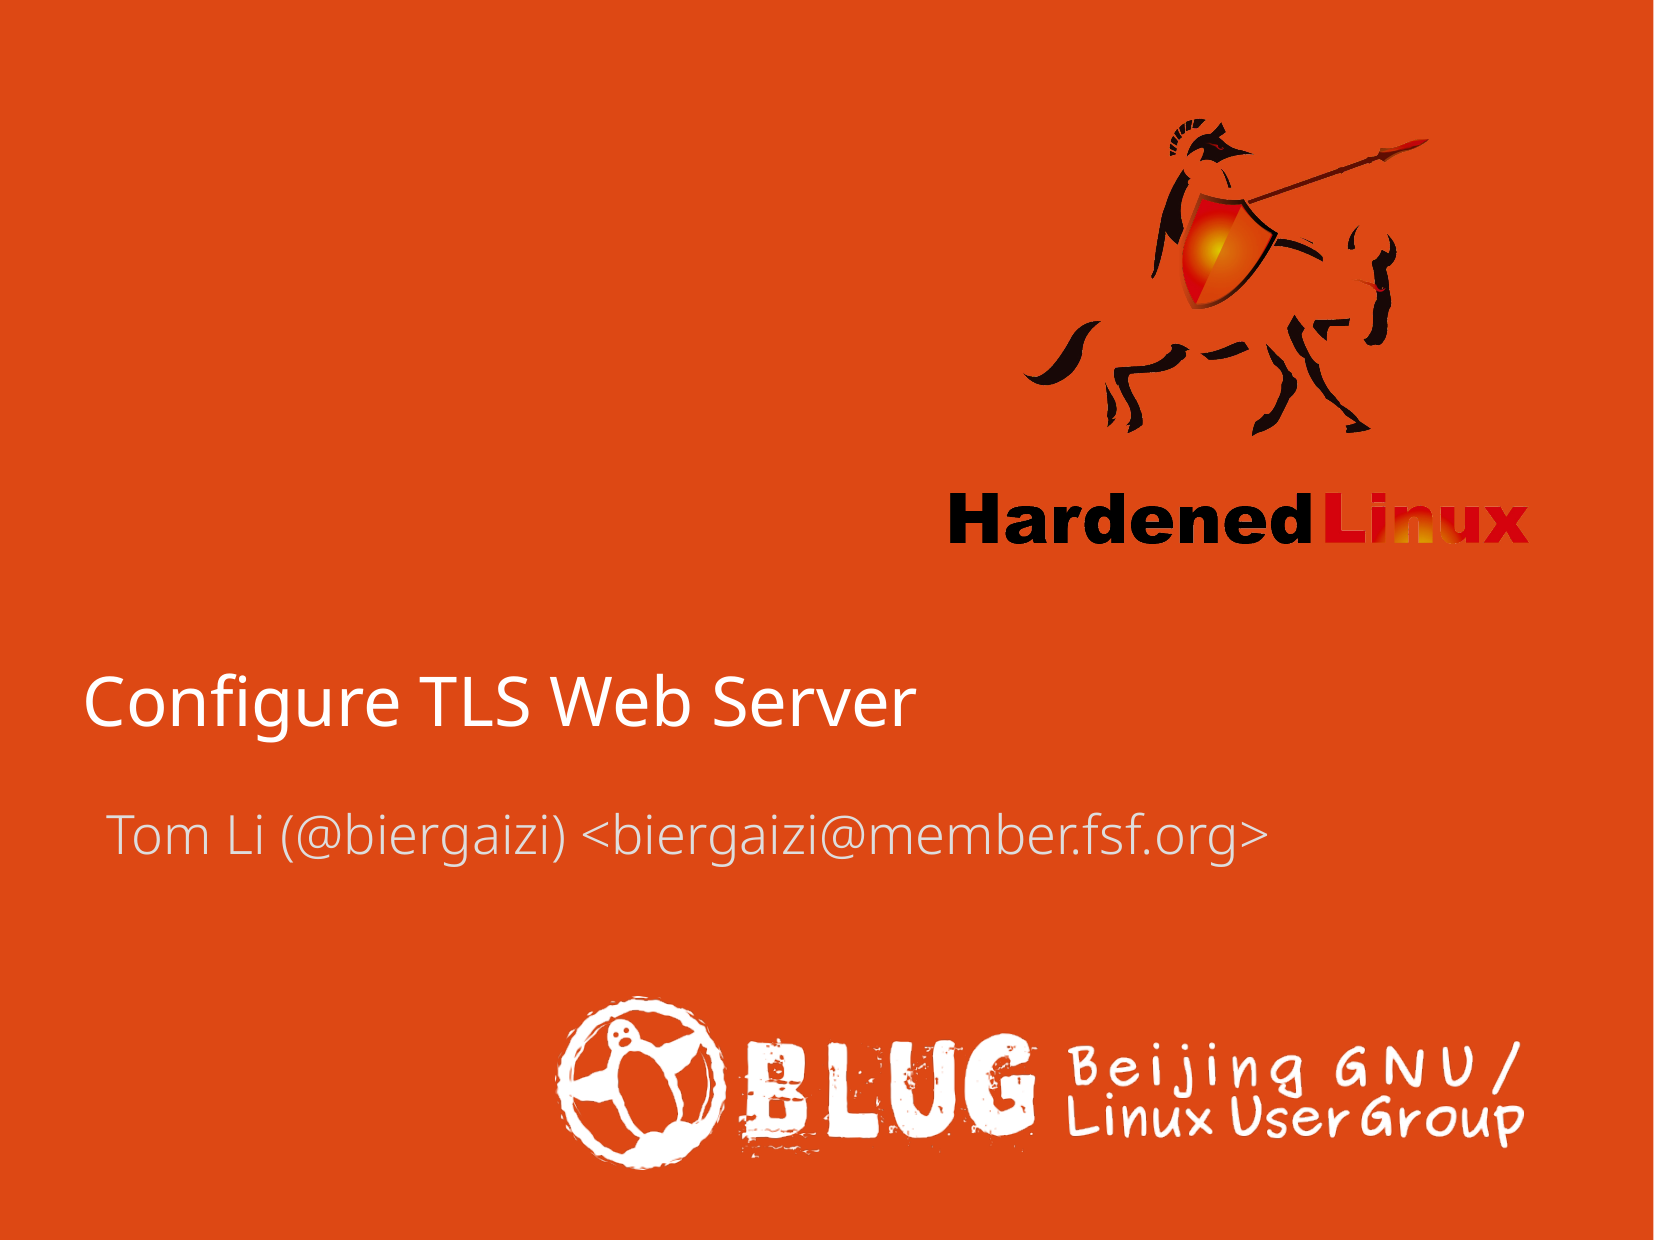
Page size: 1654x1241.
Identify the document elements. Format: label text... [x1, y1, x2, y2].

title Configure TLS Web Server [82, 574, 1571, 826]
picture [555, 996, 1524, 1170]
subtitle Tom Li (@biergaizi) <biergaizi@member.fsf.org> [106, 791, 1595, 876]
picture [944, 106, 1535, 570]
